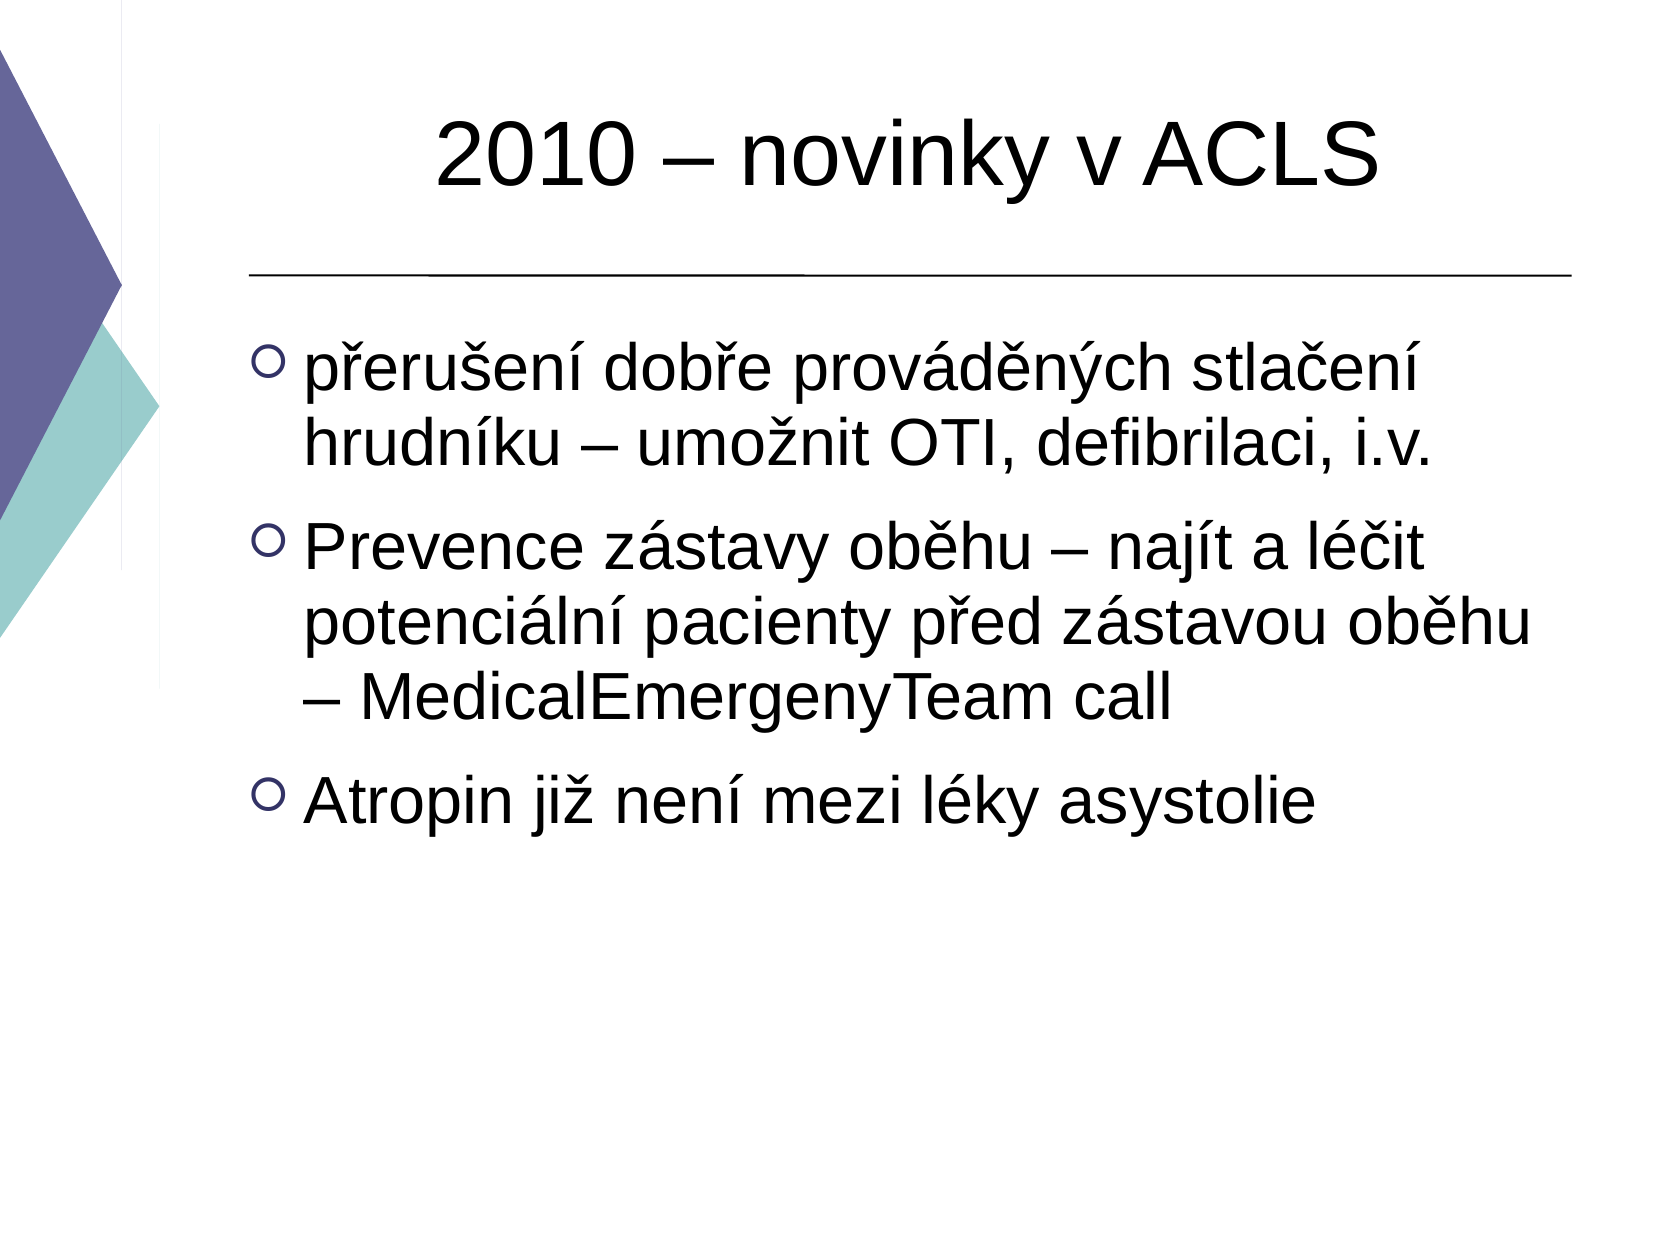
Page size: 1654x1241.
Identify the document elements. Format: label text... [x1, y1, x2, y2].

list přerušení dobře prováděných stlačení hrudníku – umožnit OTI, defibrilaci, i.v. Prevence zástavy oběhu – najít a léčit potenciální pacienty před zástavou oběhu – MedicalEmergenyTeam call Atropin již není mezi léky asystolie [247, 330, 1570, 1075]
title 2010 – novinky v ACLS [247, 45, 1570, 261]
